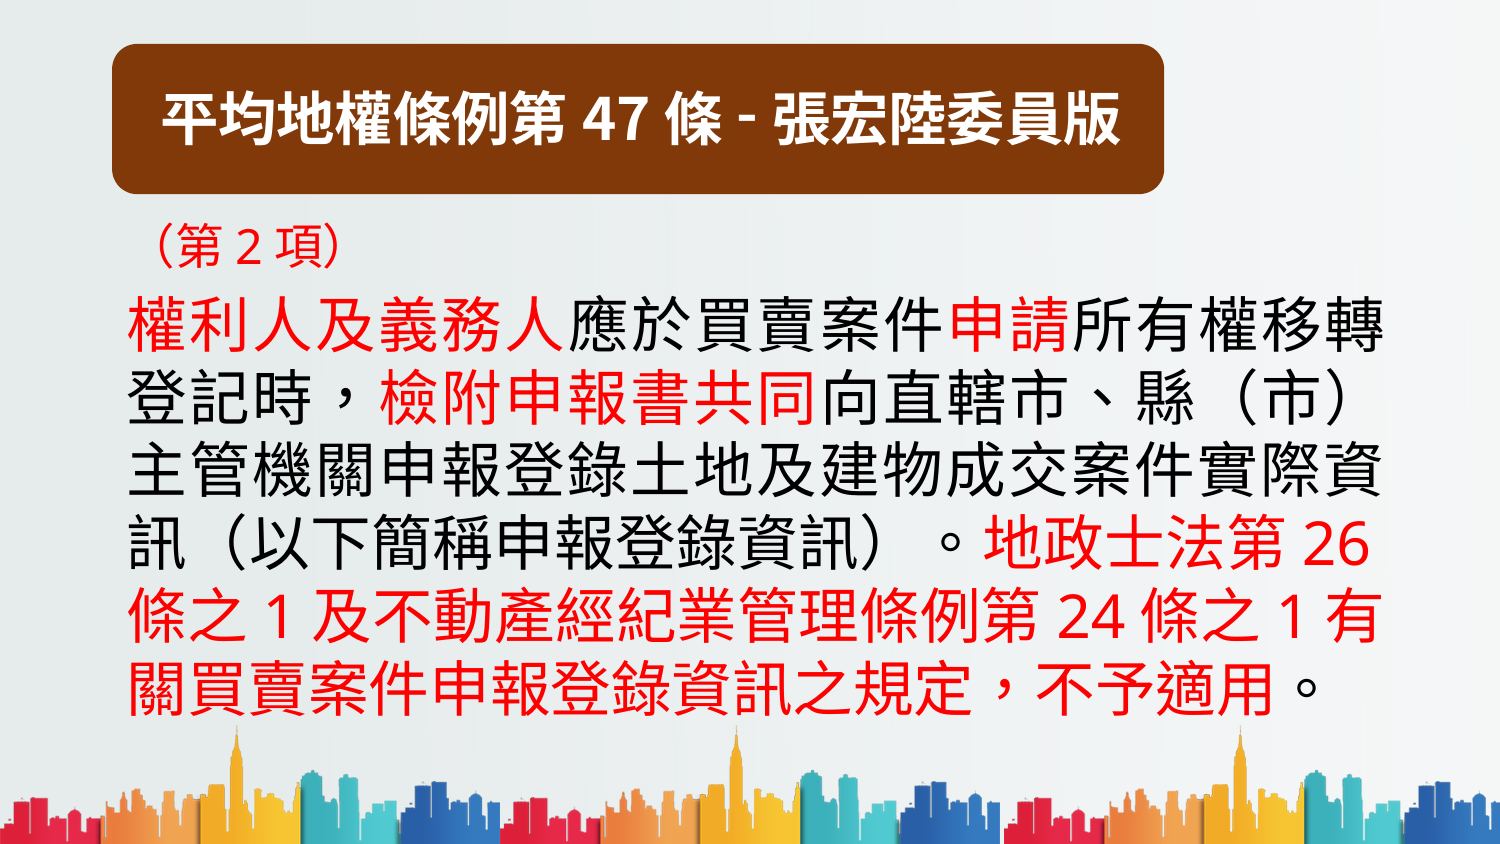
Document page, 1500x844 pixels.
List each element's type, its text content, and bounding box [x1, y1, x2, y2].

picture [0, 0, 1500, 844]
title 平均地權條例第47條-張宏陸委員版 [0, 8, 1288, 226]
text_box （第2項） 權利人及義務人應於買賣案件申請所有權移轉登記時，檢附申報書共同向直轄市、縣（市）主管機關申報登錄土地及建物成交案件實際資訊（以下簡稱申報登錄資訊）。地政士法第26條之1及不動產經紀業管理條例第24條之1有關買賣案件申報登錄資訊之規定，不予適用。 [112, 209, 1400, 788]
